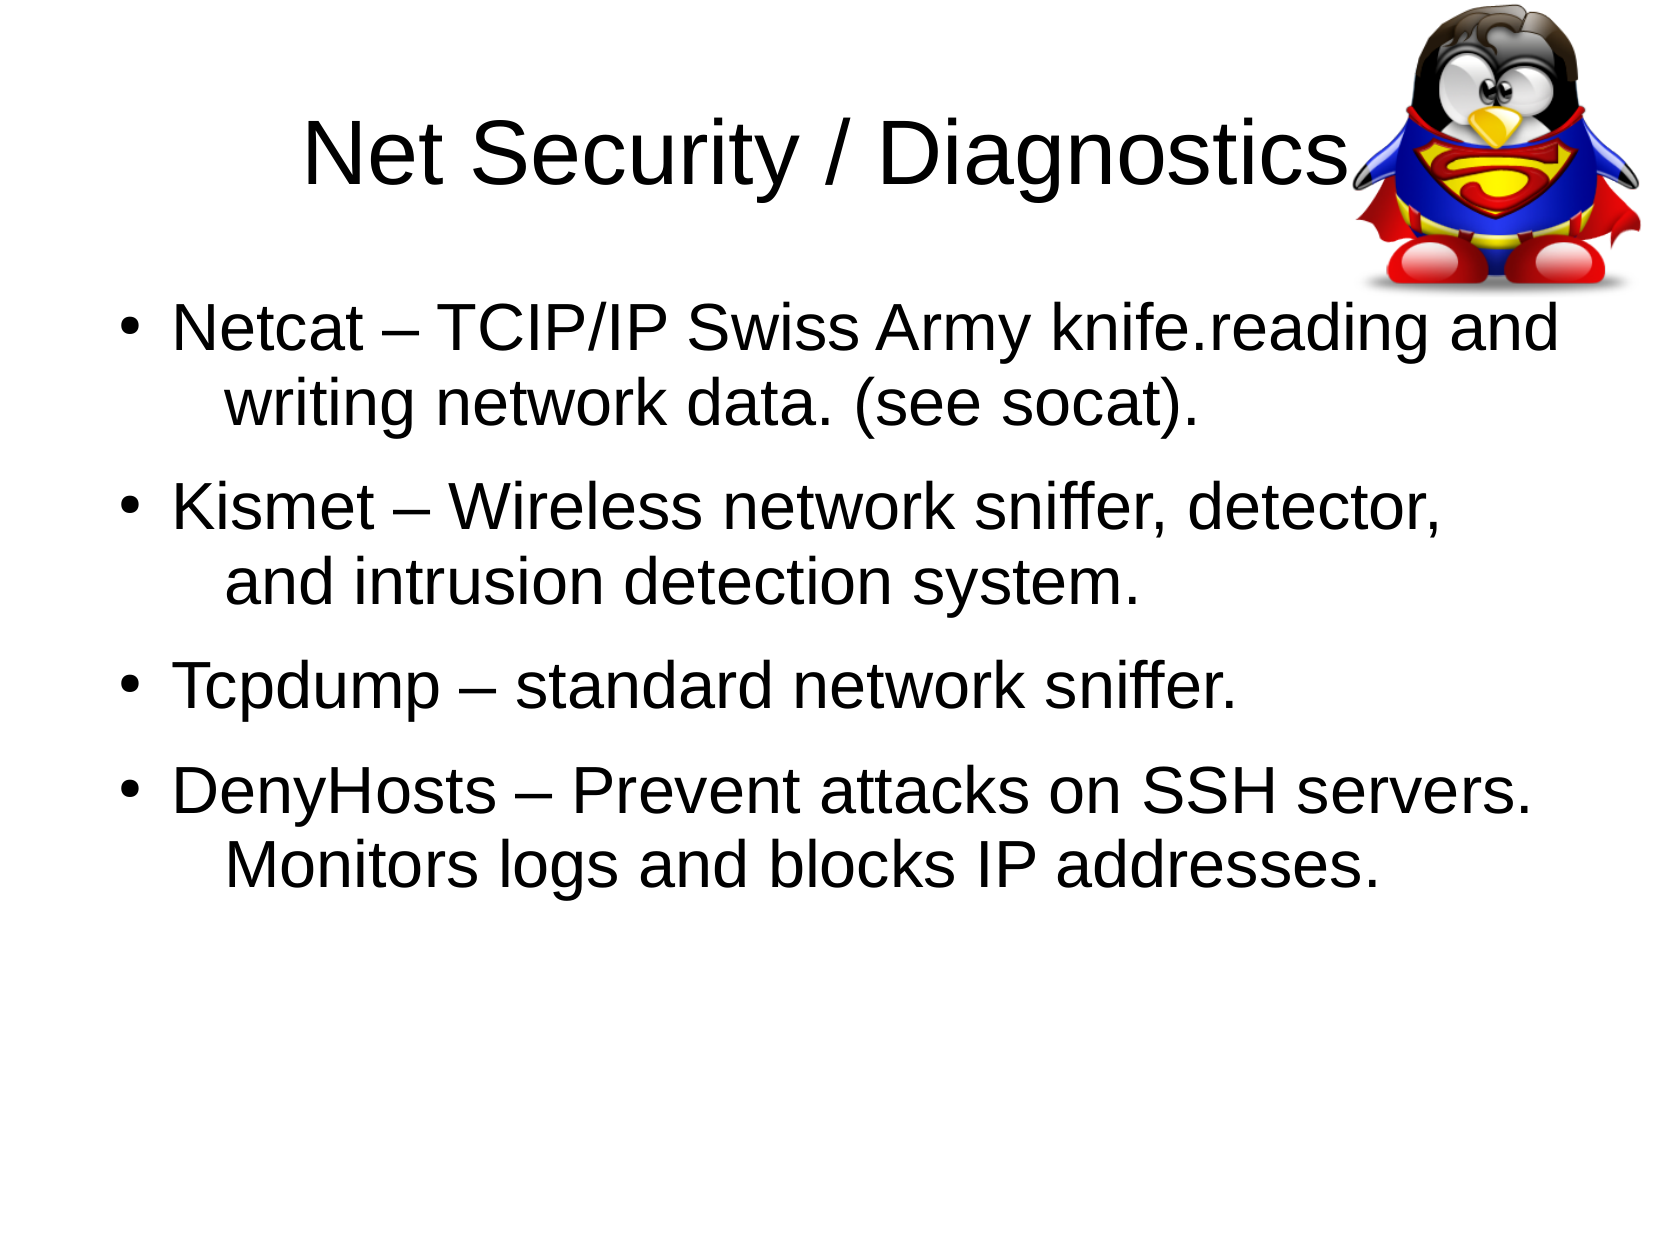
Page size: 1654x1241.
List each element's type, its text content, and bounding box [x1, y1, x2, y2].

list Netcat – TCIP/IP Swiss Army knife.reading and writing network data. (see socat). Kismet – Wireless network sniffer, detector, and intrusion detection system. Tcpdump – standard network sniffer. DenyHosts – Prevent attacks on SSH servers. Monitors logs and blocks IP addresses. [82, 290, 1571, 1094]
picture [1350, 0, 1651, 301]
title Net Security / Diagnostics [82, 56, 1350, 250]
